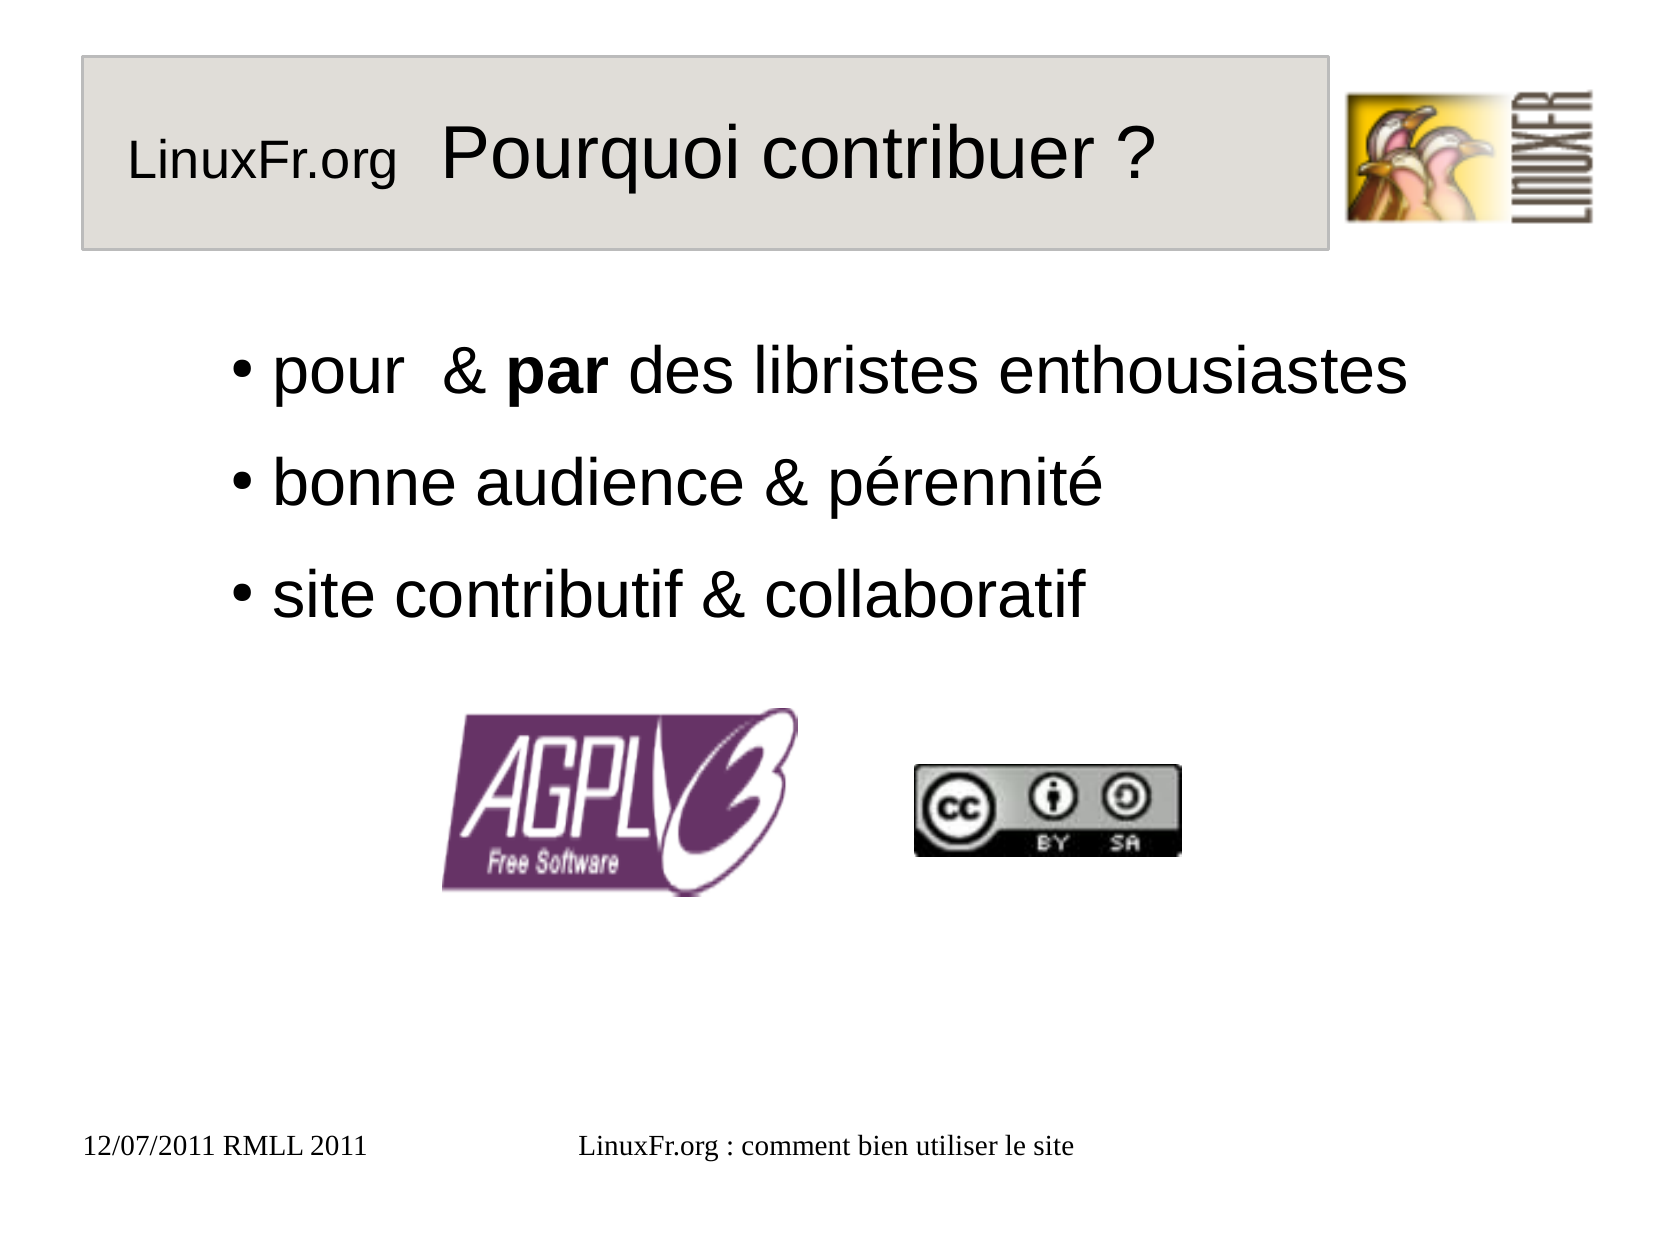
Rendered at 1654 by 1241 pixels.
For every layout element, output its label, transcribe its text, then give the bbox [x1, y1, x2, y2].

subtitle pour & par des libristes enthousiastes bonne audience & pérennité site contributif & collaboratif [230, 295, 1447, 631]
picture [914, 764, 1182, 857]
title LinuxFr.org Pourquoi contribuer ? [82, 56, 1329, 250]
picture [1341, 88, 1601, 229]
picture [442, 708, 798, 897]
